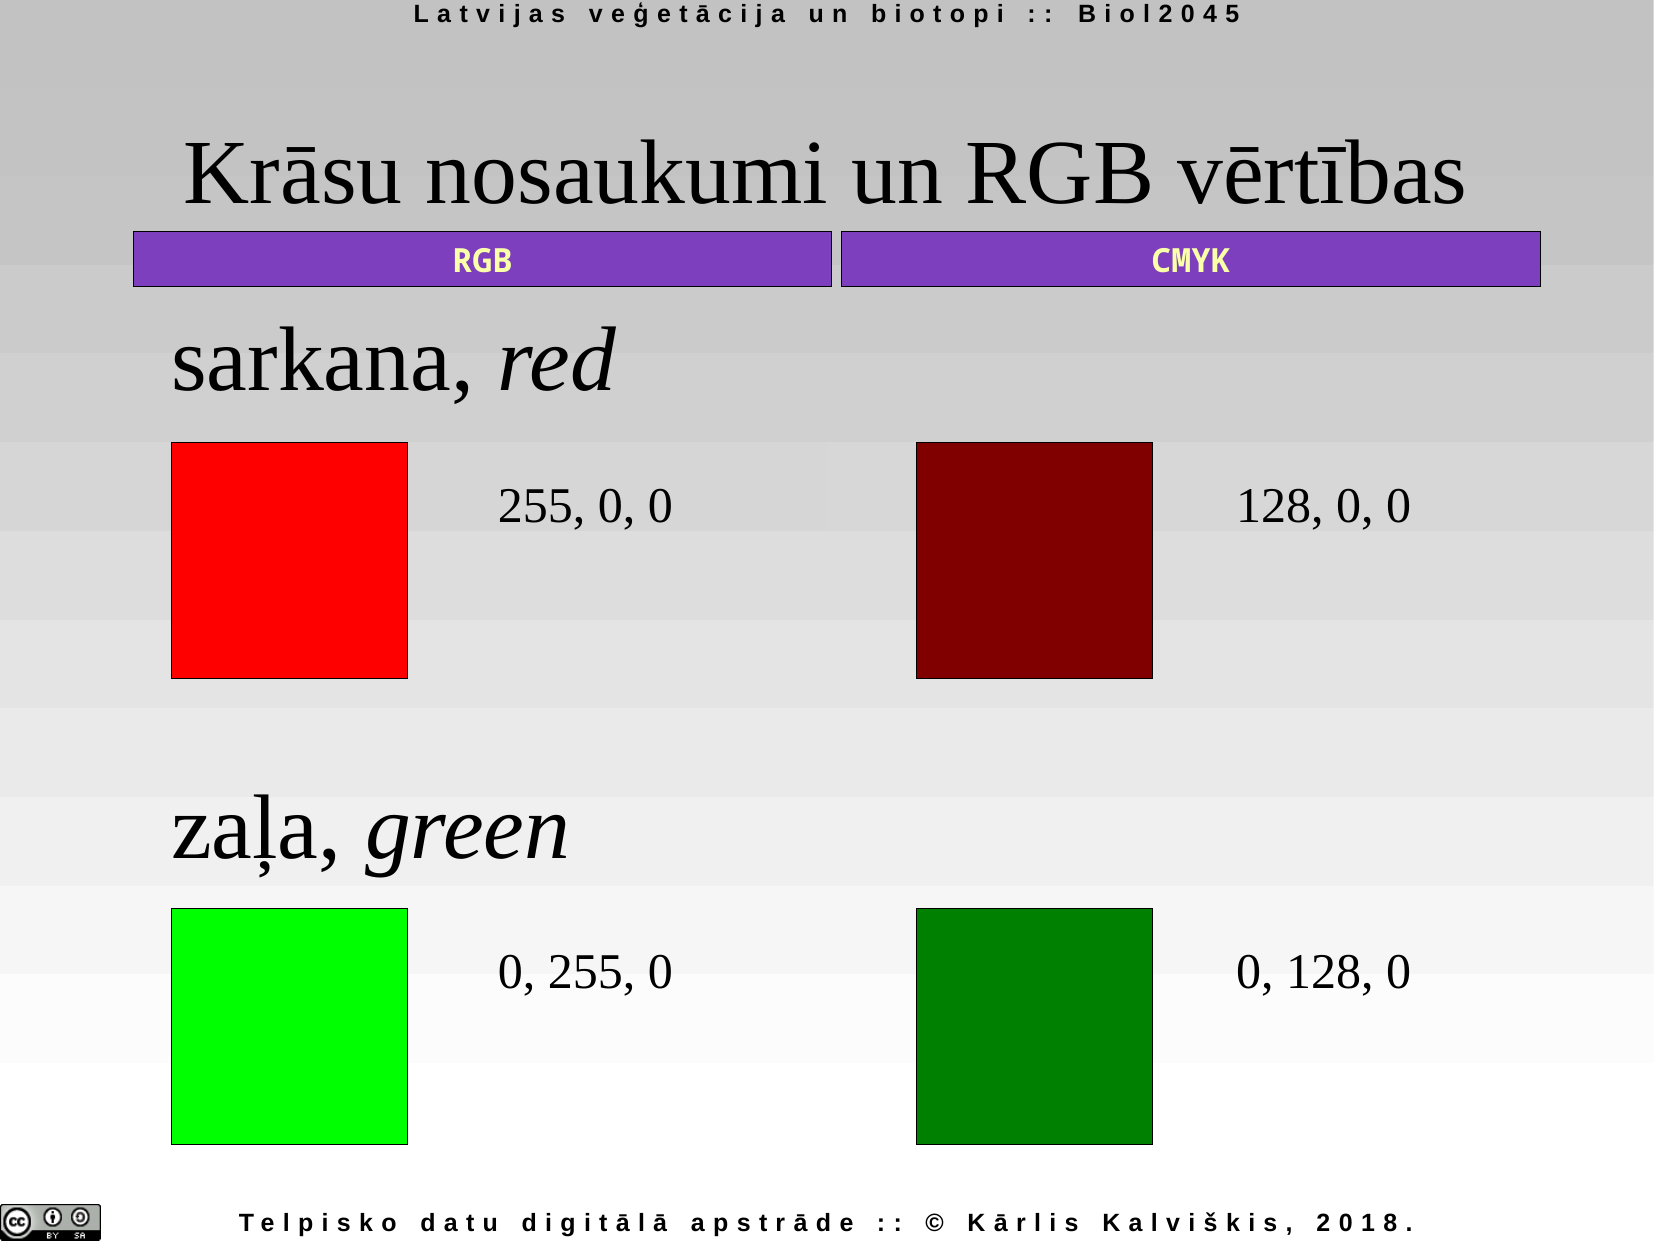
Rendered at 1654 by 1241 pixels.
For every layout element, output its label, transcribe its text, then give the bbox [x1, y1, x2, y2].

text_box [171, 442, 408, 679]
text_box [916, 908, 1153, 1145]
text_box [916, 442, 1153, 679]
text_box 0, 128, 0 [1236, 944, 1428, 1000]
text_box 255, 0, 0 [497, 477, 673, 533]
text_box zaļa, green [171, 776, 571, 878]
text_box CMYK [841, 231, 1541, 287]
title Krāsu nosaukumi un RGB vērtības [29, 49, 1625, 296]
text_box [171, 908, 408, 1145]
picture [0, 0, 1654, 1241]
text_box 0, 255, 0 [497, 944, 673, 1000]
text_box RGB [133, 231, 832, 287]
text_box sarkana, red [171, 308, 617, 411]
text_box 128, 0, 0 [1236, 477, 1412, 533]
